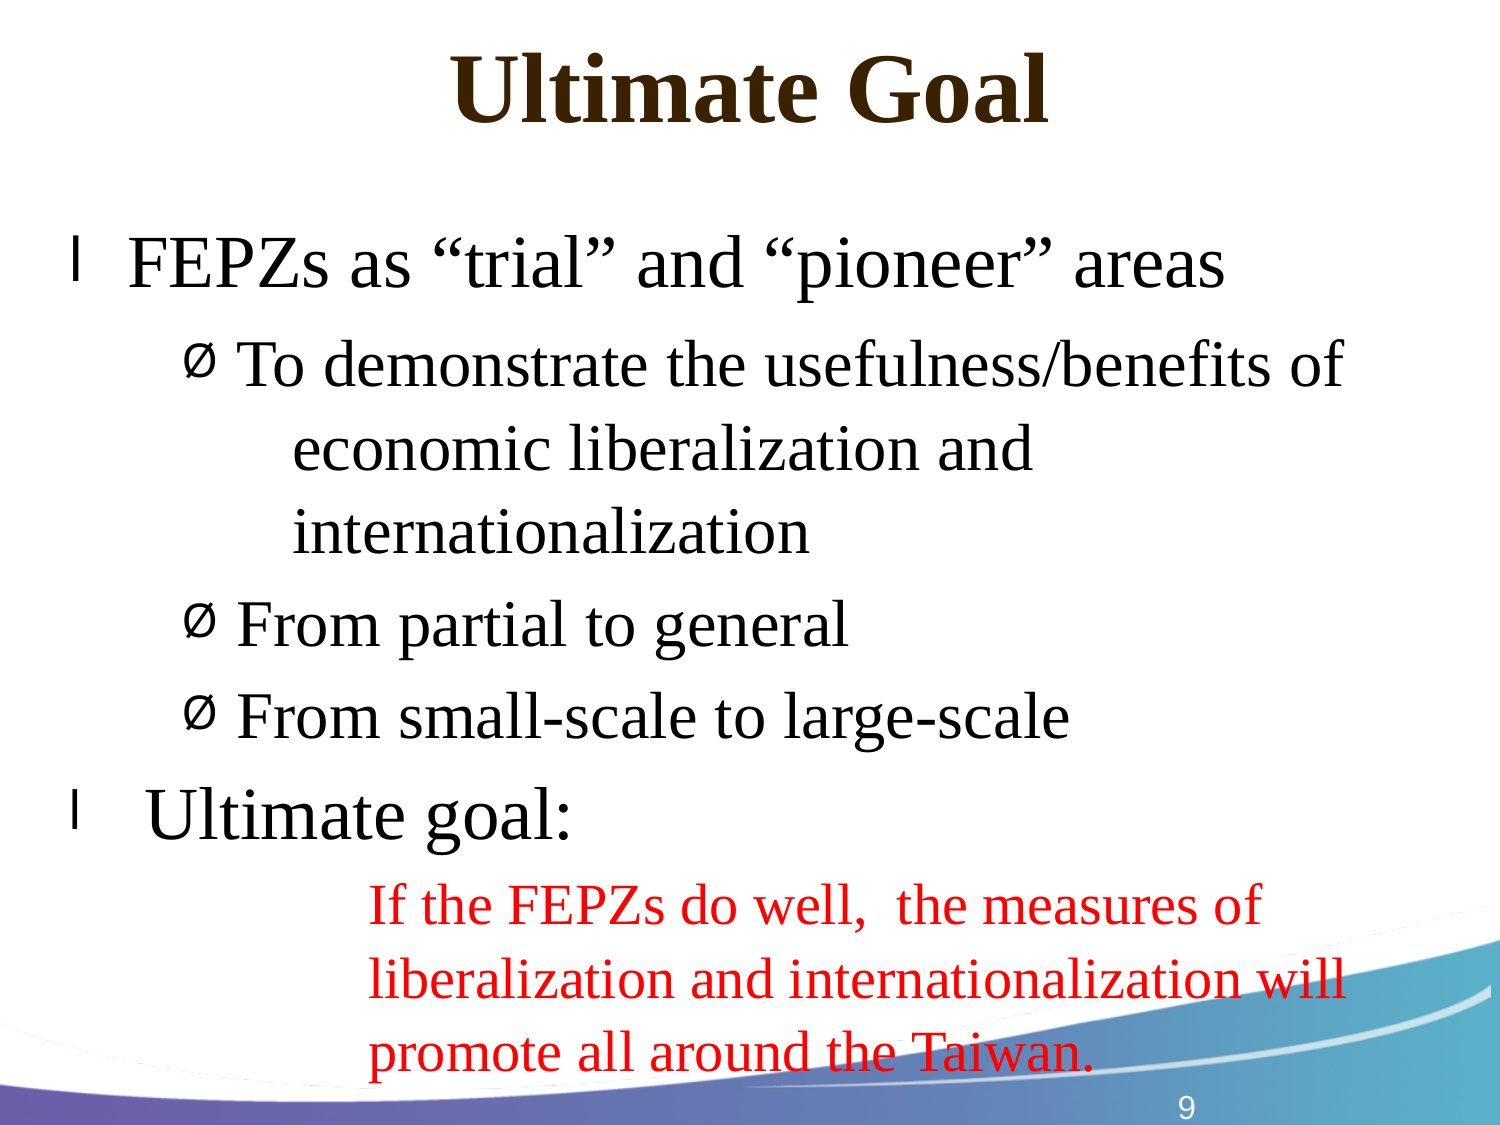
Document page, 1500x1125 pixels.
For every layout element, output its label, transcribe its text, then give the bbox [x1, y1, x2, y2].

text_box Ultimate Goal [0, 0, 1500, 161]
text_box FEPZs as “trial” and “pioneer” areas To demonstrate the usefulness/benefits of economic liberalization and internationalization From partial to general From small-scale to large-scale Ultimate goal: If the FEPZs do well, the measures of liberalization and internationalization will promote all around the Taiwan. [53, 196, 1447, 1082]
